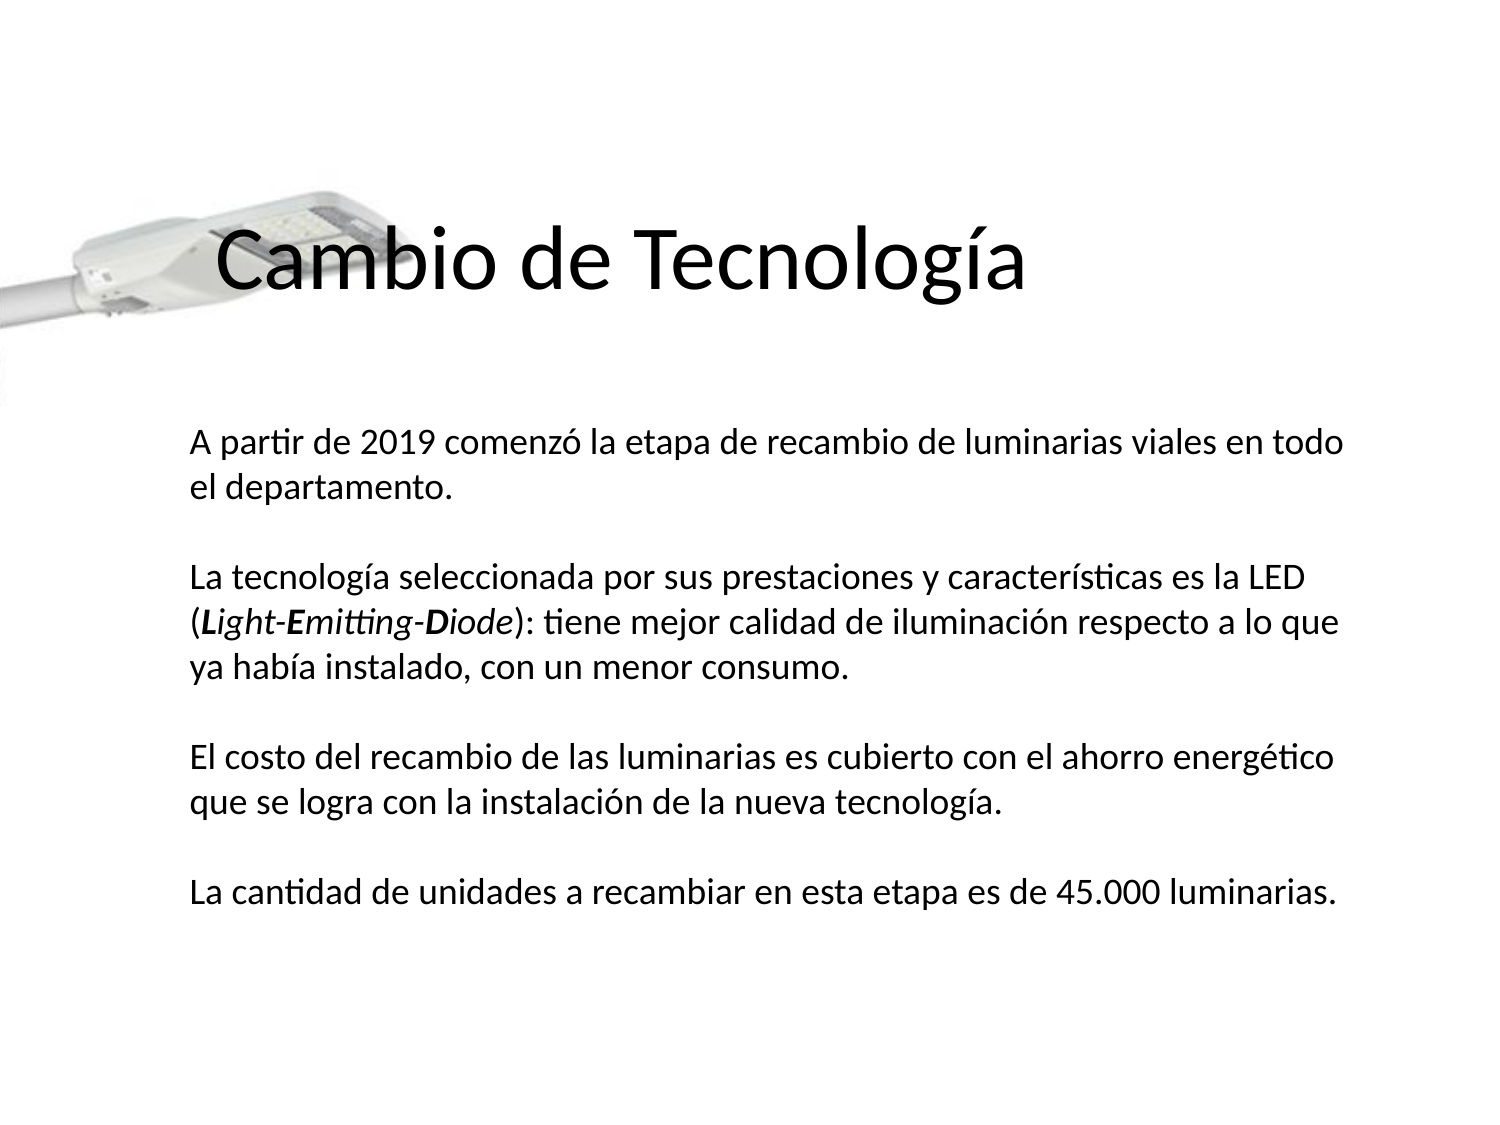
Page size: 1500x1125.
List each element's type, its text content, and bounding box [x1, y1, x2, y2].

text_box Cambio de Tecnología [199, 199, 1500, 306]
picture [0, 149, 480, 410]
text_box A partir de 2019 comenzó la etapa de recambio de luminarias viales en todo el departamento. La tecnología seleccionada por sus prestaciones y características es la LED (Light-Emitting-Diode): tiene mejor calidad de iluminación respecto a lo que ya había instalado, con un menor consumo. El costo del recambio de las luminarias es cubierto con el ahorro energético que se logra con la instalación de la nueva tecnología. La cantidad de unidades a recambiar en esta etapa es de 45.000 luminarias. [174, 409, 1375, 1010]
